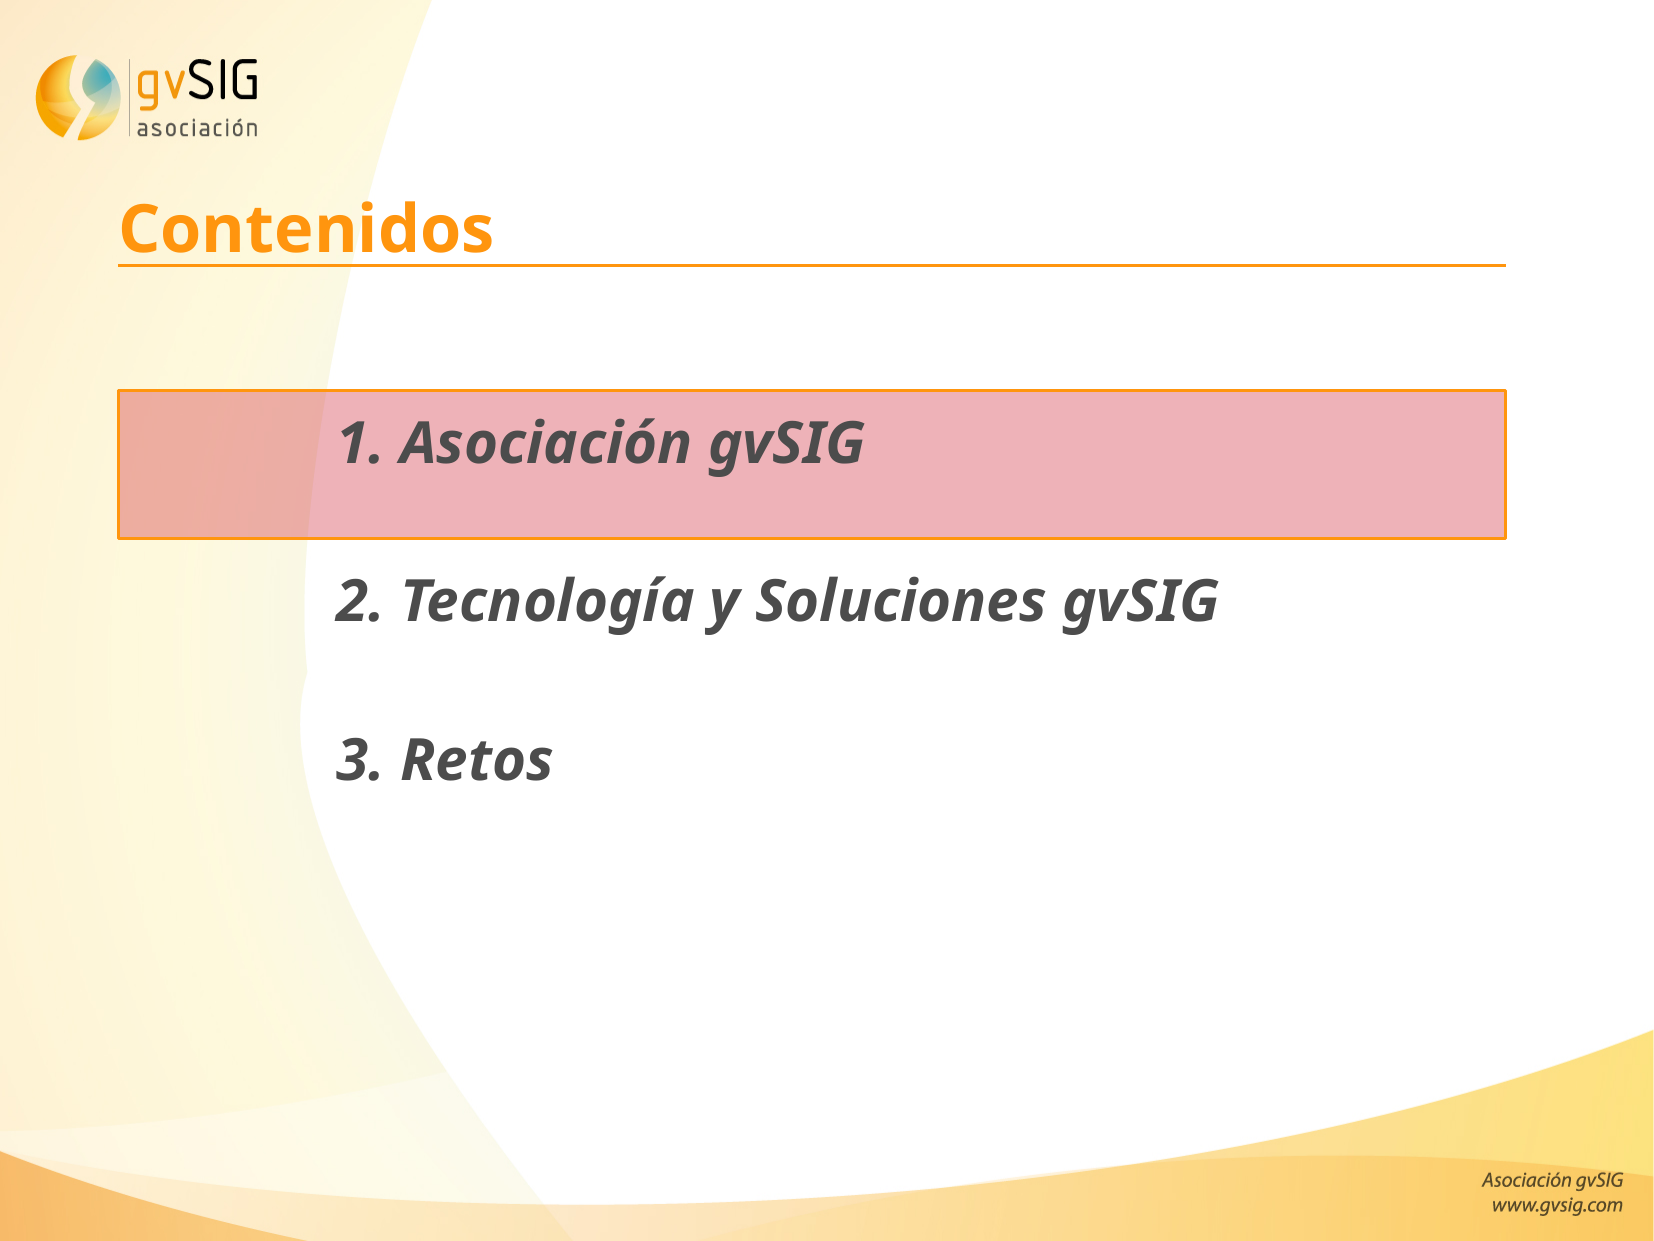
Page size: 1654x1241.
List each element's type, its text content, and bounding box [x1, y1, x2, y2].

title 1. Asociación gvSIG 2. Tecnología y Soluciones gvSIG 3. Retos [336, 355, 1477, 1161]
text_box [118, 390, 336, 539]
text_box [1477, 390, 1506, 539]
picture [0, 0, 1654, 1241]
title Contenidos [118, 177, 1607, 276]
